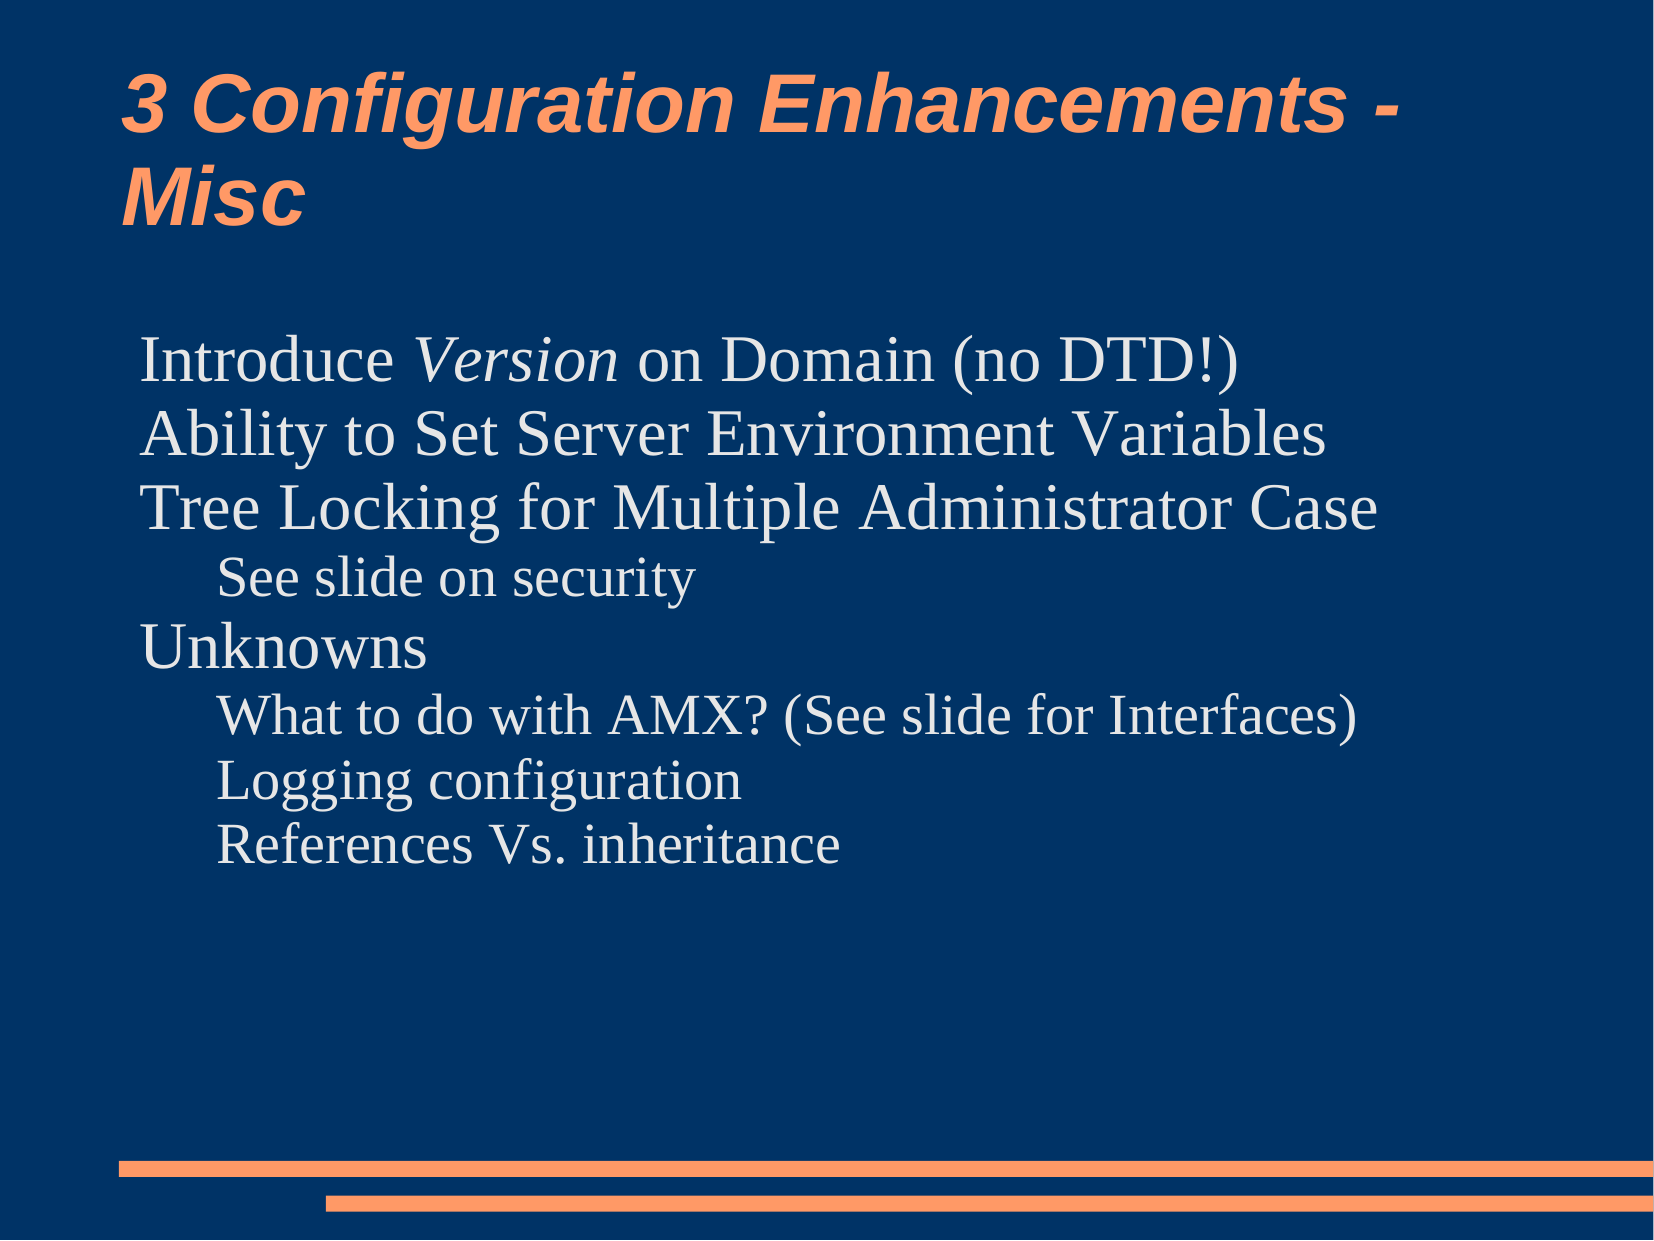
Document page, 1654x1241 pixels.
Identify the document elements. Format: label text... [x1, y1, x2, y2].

title 3 Configuration Enhancements - Misc [121, 46, 1534, 254]
list Introduce Version on Domain (no DTD!) Ability to Set Server Environment Variables Tree Locking for Multiple Administrator Case See slide on security Unknowns What to do with AMX? (See slide for Interfaces) Logging configuration References Vs. inheritance [121, 322, 1561, 1133]
